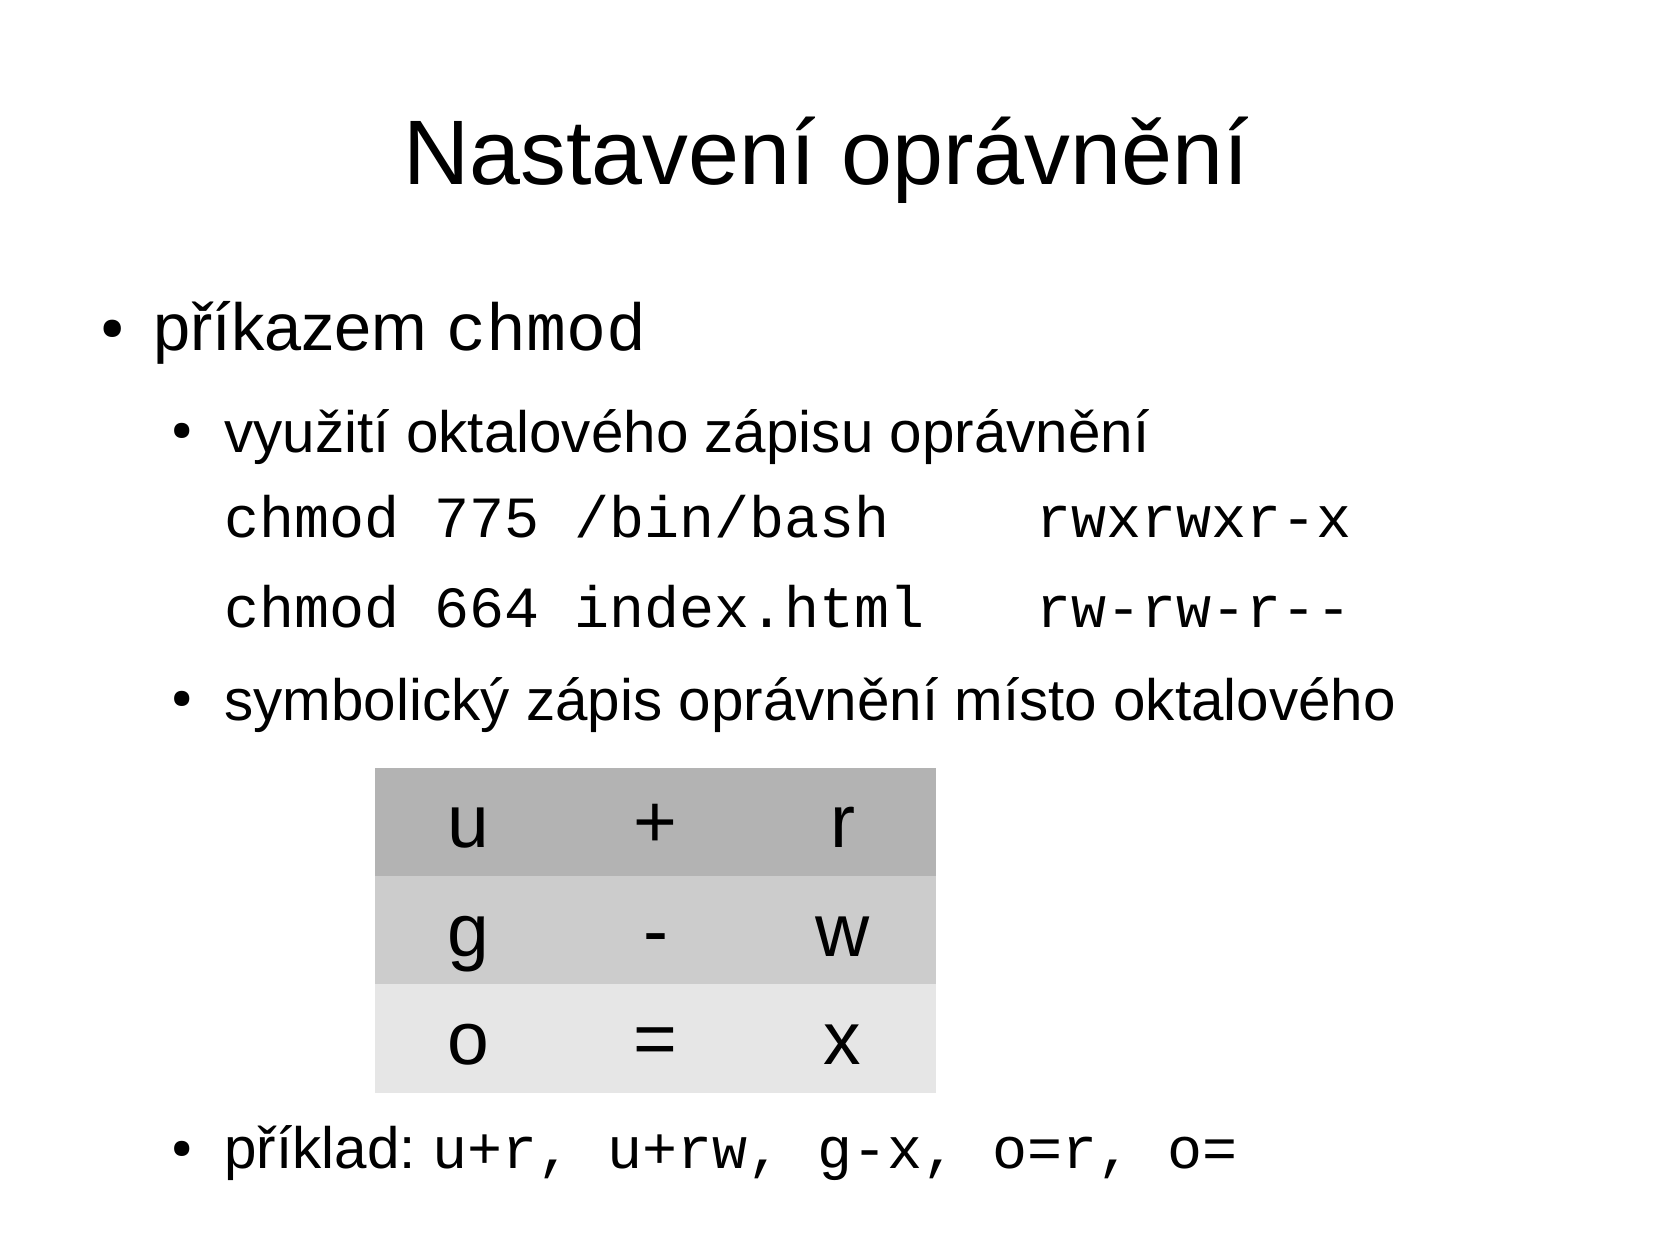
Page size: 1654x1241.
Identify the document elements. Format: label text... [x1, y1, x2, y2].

table_header + [562, 768, 749, 876]
table_cell g [375, 876, 562, 984]
table_cell x [749, 984, 936, 1093]
list příkazem chmod využití oktalového zápisu oprávnění chmod 775 /bin/bash rwxrwxr-x chmod 664 index.html rw-rw-r-- symbolický zápis oprávnění místo oktalového příklad: u+r, u+rw, g-x, o=r, o= [82, 290, 1571, 1186]
table_cell = [562, 984, 749, 1093]
table_cell w [749, 876, 936, 984]
table_header r [749, 768, 936, 876]
table_cell - [562, 876, 749, 984]
table_cell o [375, 984, 562, 1093]
title Nastavení oprávnění [82, 56, 1571, 250]
table_header u [375, 768, 562, 876]
